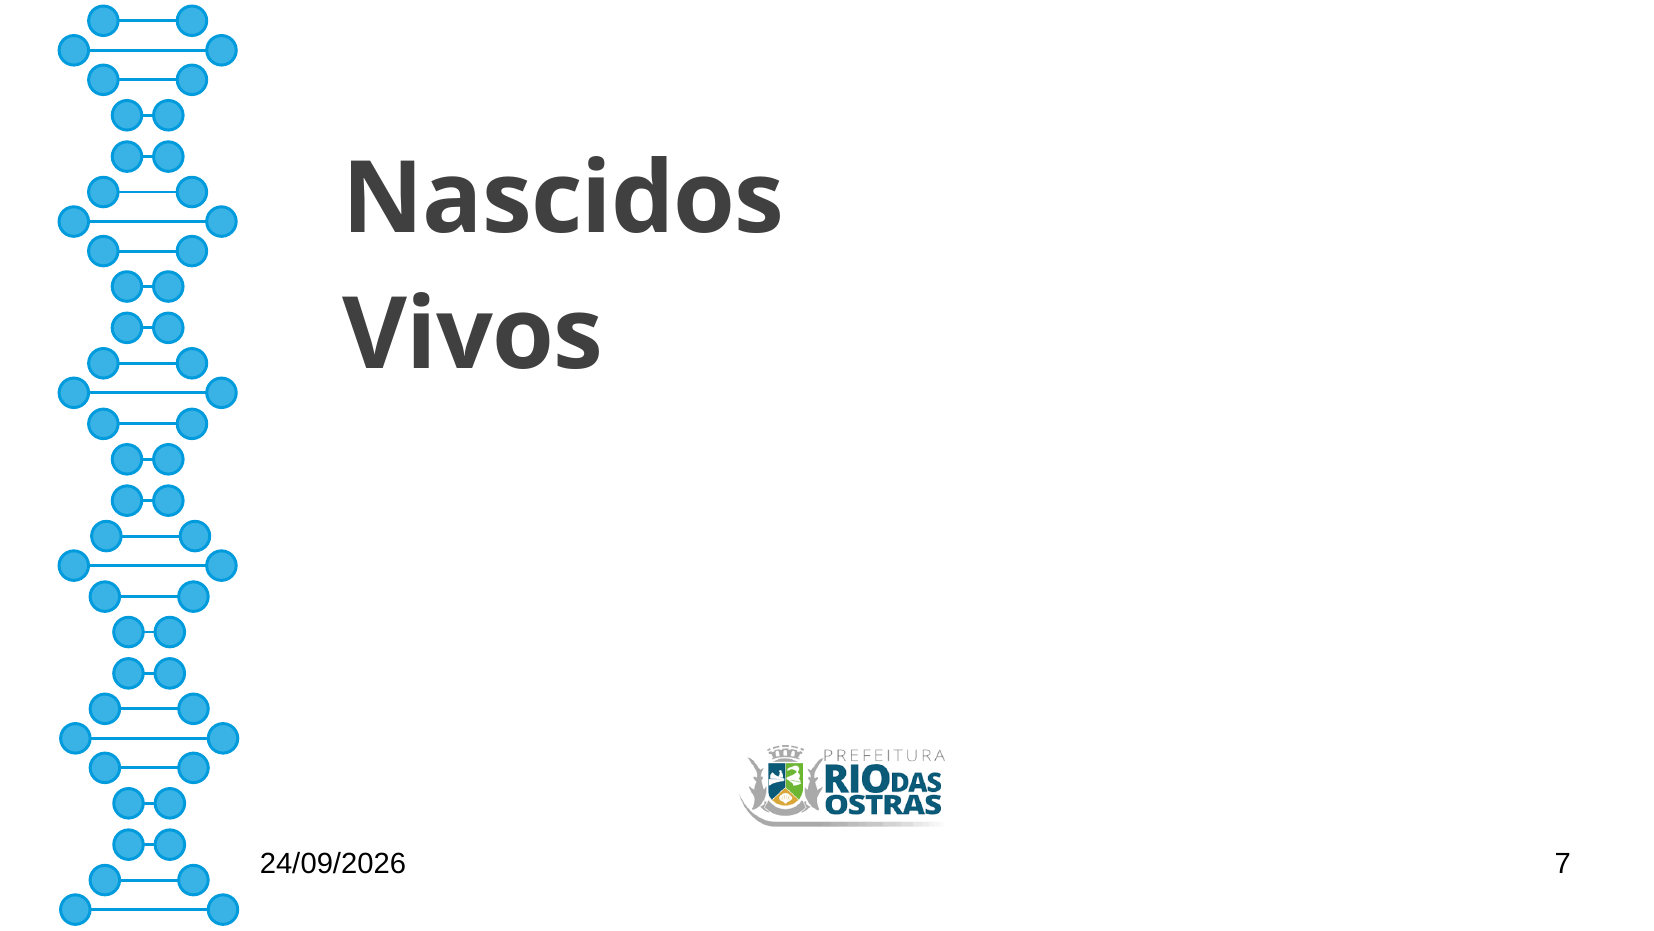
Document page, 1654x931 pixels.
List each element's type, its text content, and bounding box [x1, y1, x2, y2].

text_box Nascidos Vivos [328, 118, 945, 200]
picture [738, 745, 946, 827]
